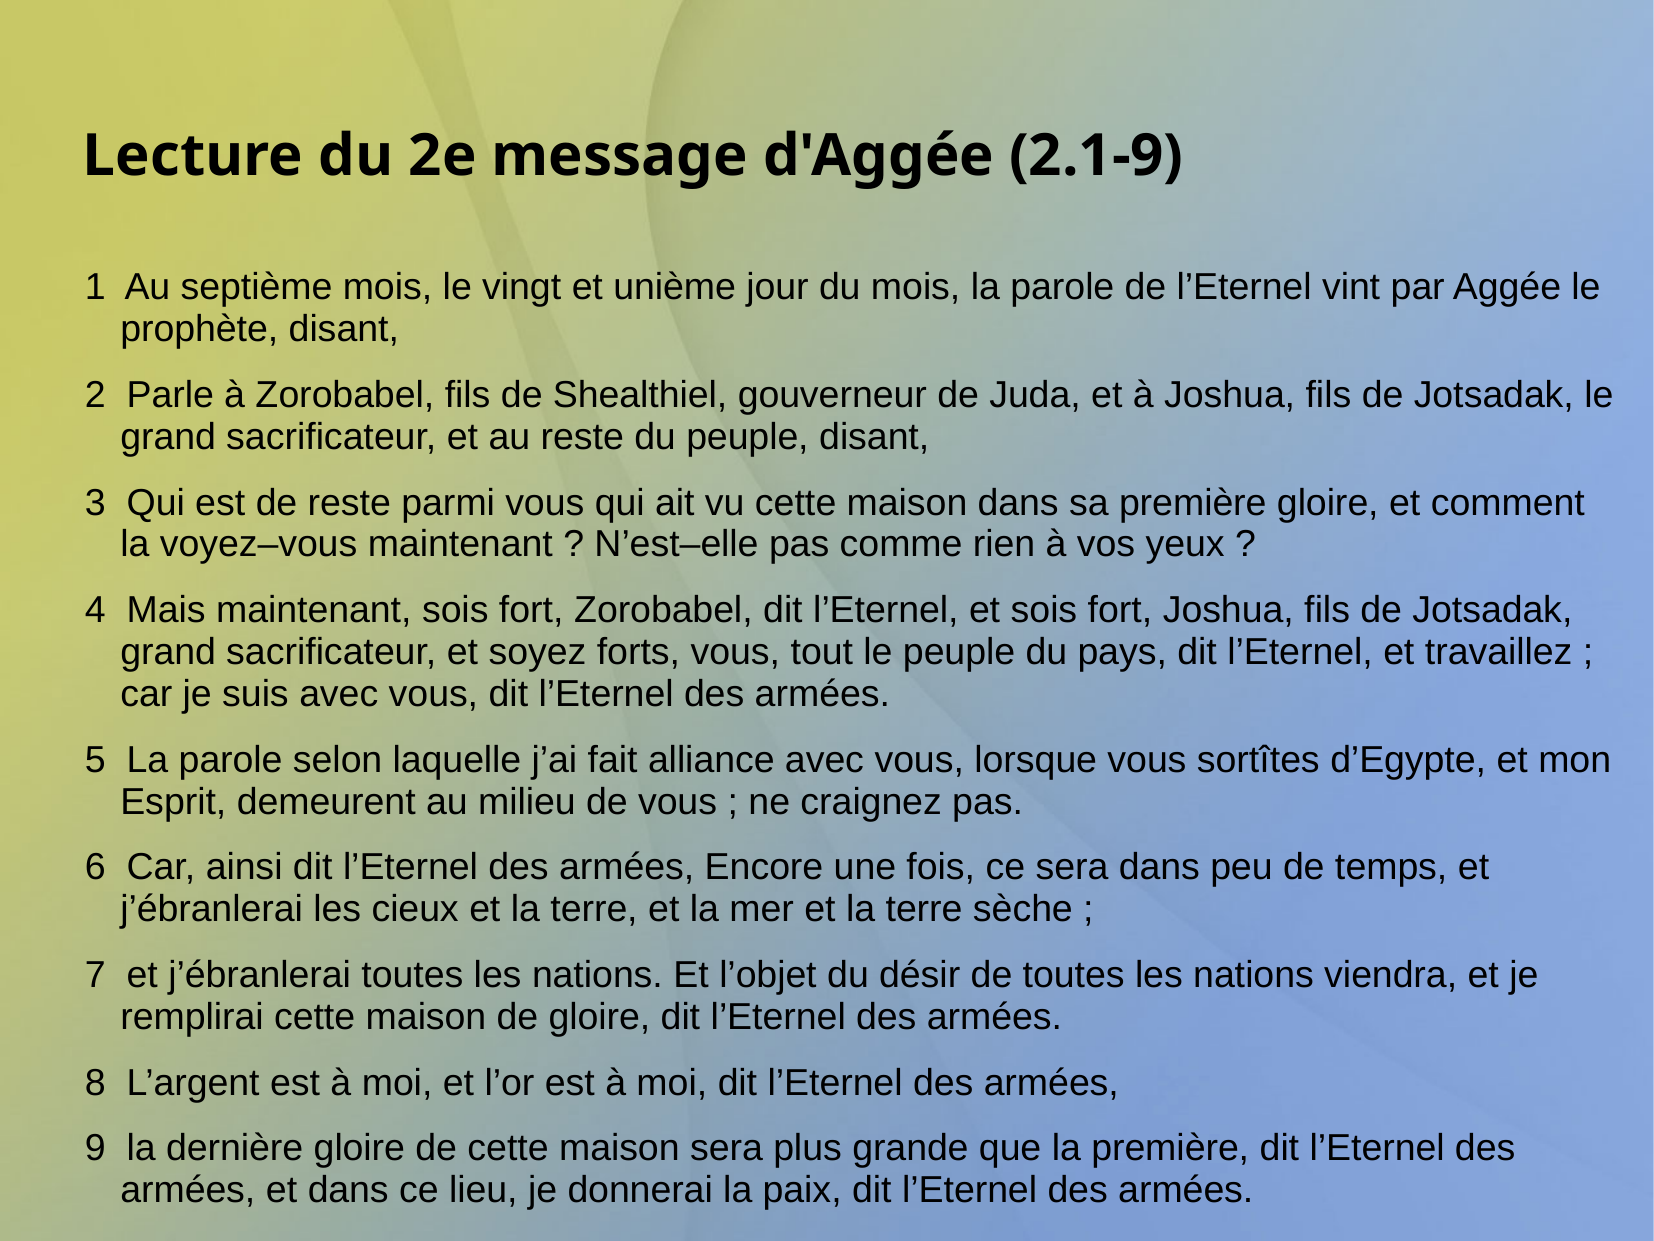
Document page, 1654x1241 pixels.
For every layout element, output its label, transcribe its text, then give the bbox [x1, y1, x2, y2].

picture [0, 0, 1654, 1241]
title Lecture du 2e message d'Aggée (2.1-9) [82, 49, 1571, 257]
list 1 Au septième mois, le vingt et unième jour du mois, la parole de l’Eternel vint par Aggée le prophète, disant, 2 Parle à Zorobabel, fils de Shealthiel, gouverneur de Juda, et à Joshua, fils de Jotsadak, le grand sacrificateur, et au reste du peuple, disant, 3 Qui est de reste parmi vous qui ait vu cette maison dans sa première gloire, et comment la voyez–vous maintenant ? N’est–elle pas comme rien à vos yeux ? 4 Mais maintenant, sois fort, Zorobabel, dit l’Eternel, et sois fort, Joshua, fils de Jotsadak, grand sacrificateur, et soyez forts, vous, tout le peuple du pays, dit l’Eternel, et travaillez ; car je suis avec vous, dit l’Eternel des armées. 5 La parole selon laquelle j’ai fait alliance avec vous, lorsque vous sortîtes d’Egypte, et mon Esprit, demeurent au milieu de vous ; ne craignez pas. 6 Car, ainsi dit l’Eternel des armées, Encore une fois, ce sera dans peu de temps, et j’ébranlerai les cieux et la terre, et la mer et la terre sèche ; 7 et j’ébranlerai toutes les nations. Et l’objet du désir de toutes les nations viendra, et je remplirai cette maison de gloire, dit l’Eternel des armées. 8 L’argent est à moi, et l’or est à moi, dit l’Eternel des armées, 9 la dernière gloire de cette maison sera plus grande que la première, dit l’Eternel des armées, et dans ce lieu, je donnerai la paix, dit l’Eternel des armées. [82, 265, 1625, 1212]
